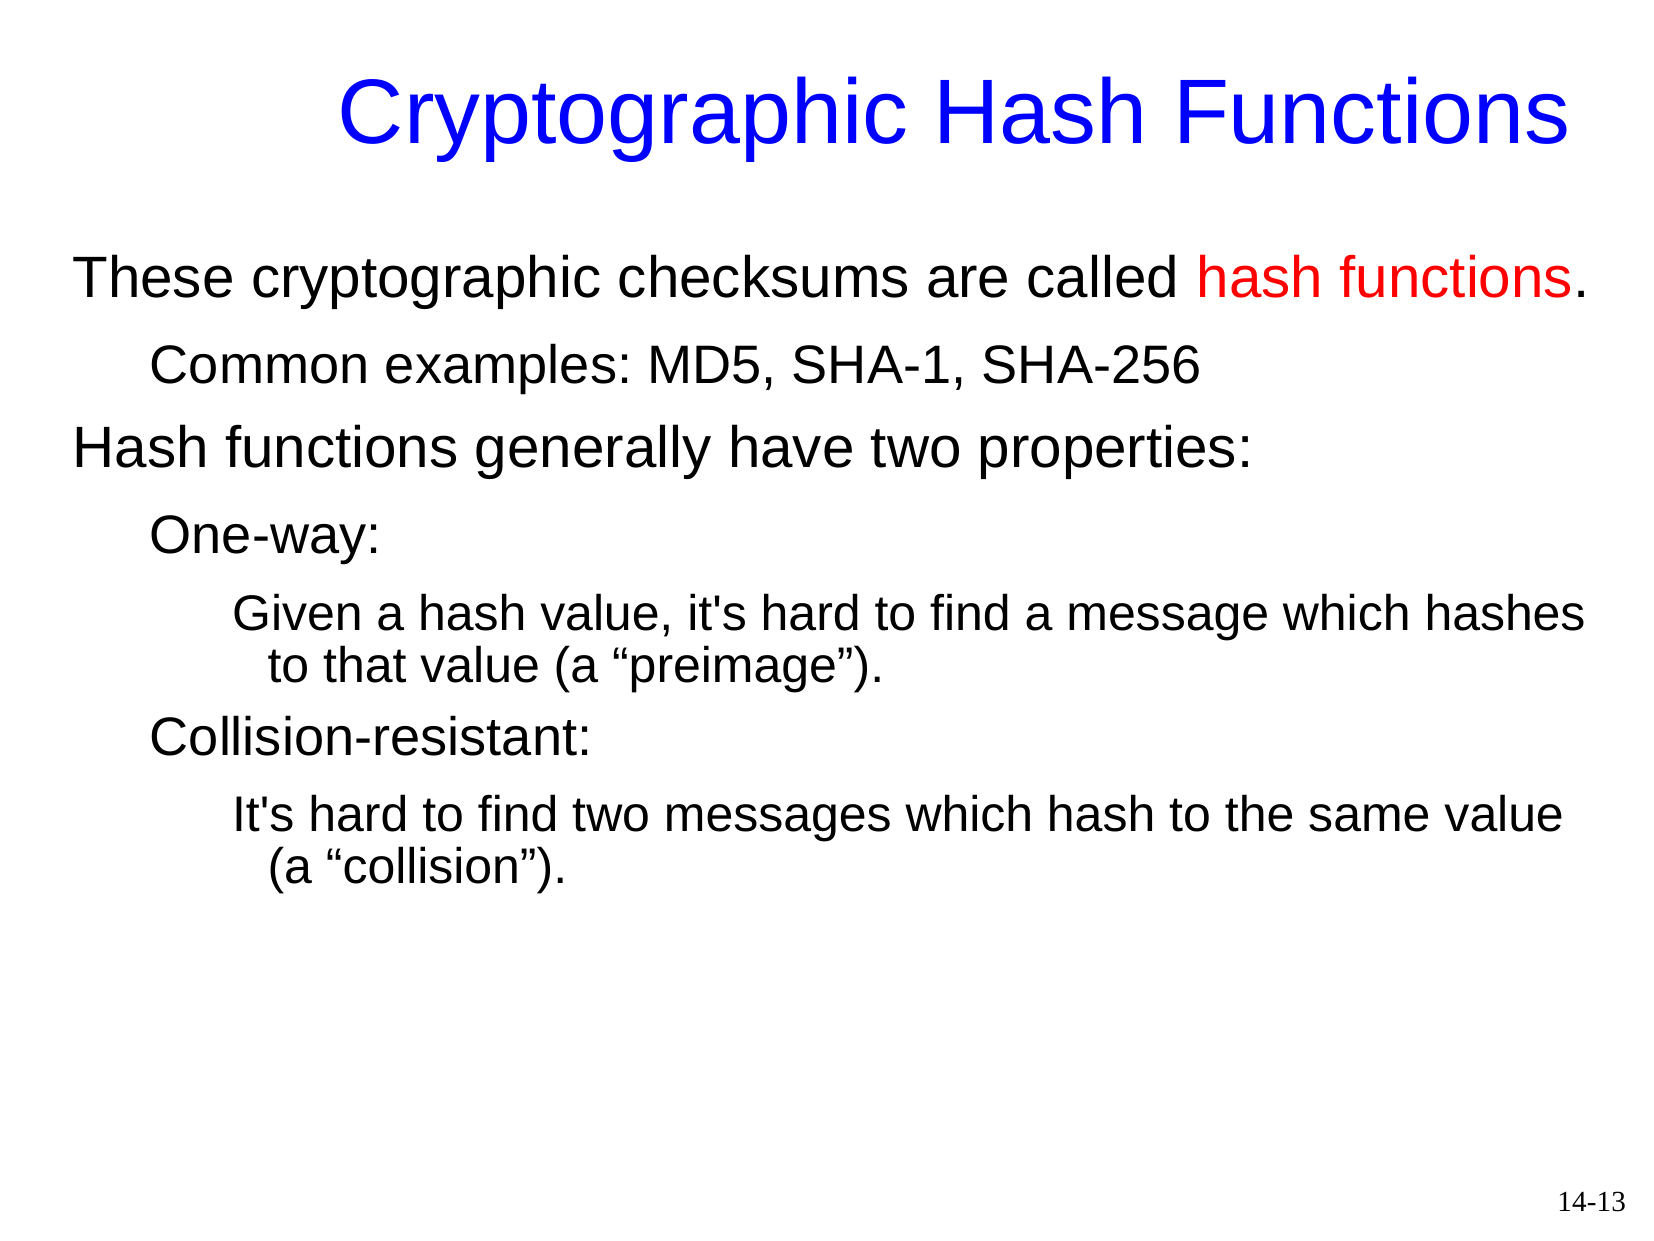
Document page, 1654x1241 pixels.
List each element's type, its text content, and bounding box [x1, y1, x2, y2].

title Cryptographic Hash Functions [84, 11, 1573, 219]
list These cryptographic checksums are called hash functions. Common examples: MD5, SHA-1, SHA-256 Hash functions generally have two properties: One-way: Given a hash value, it's hard to find a message which hashes to that value (a “preimage”). Collision-resistant: It's hard to find two messages which hash to the same value (a “collision”). [55, 248, 1607, 1031]
